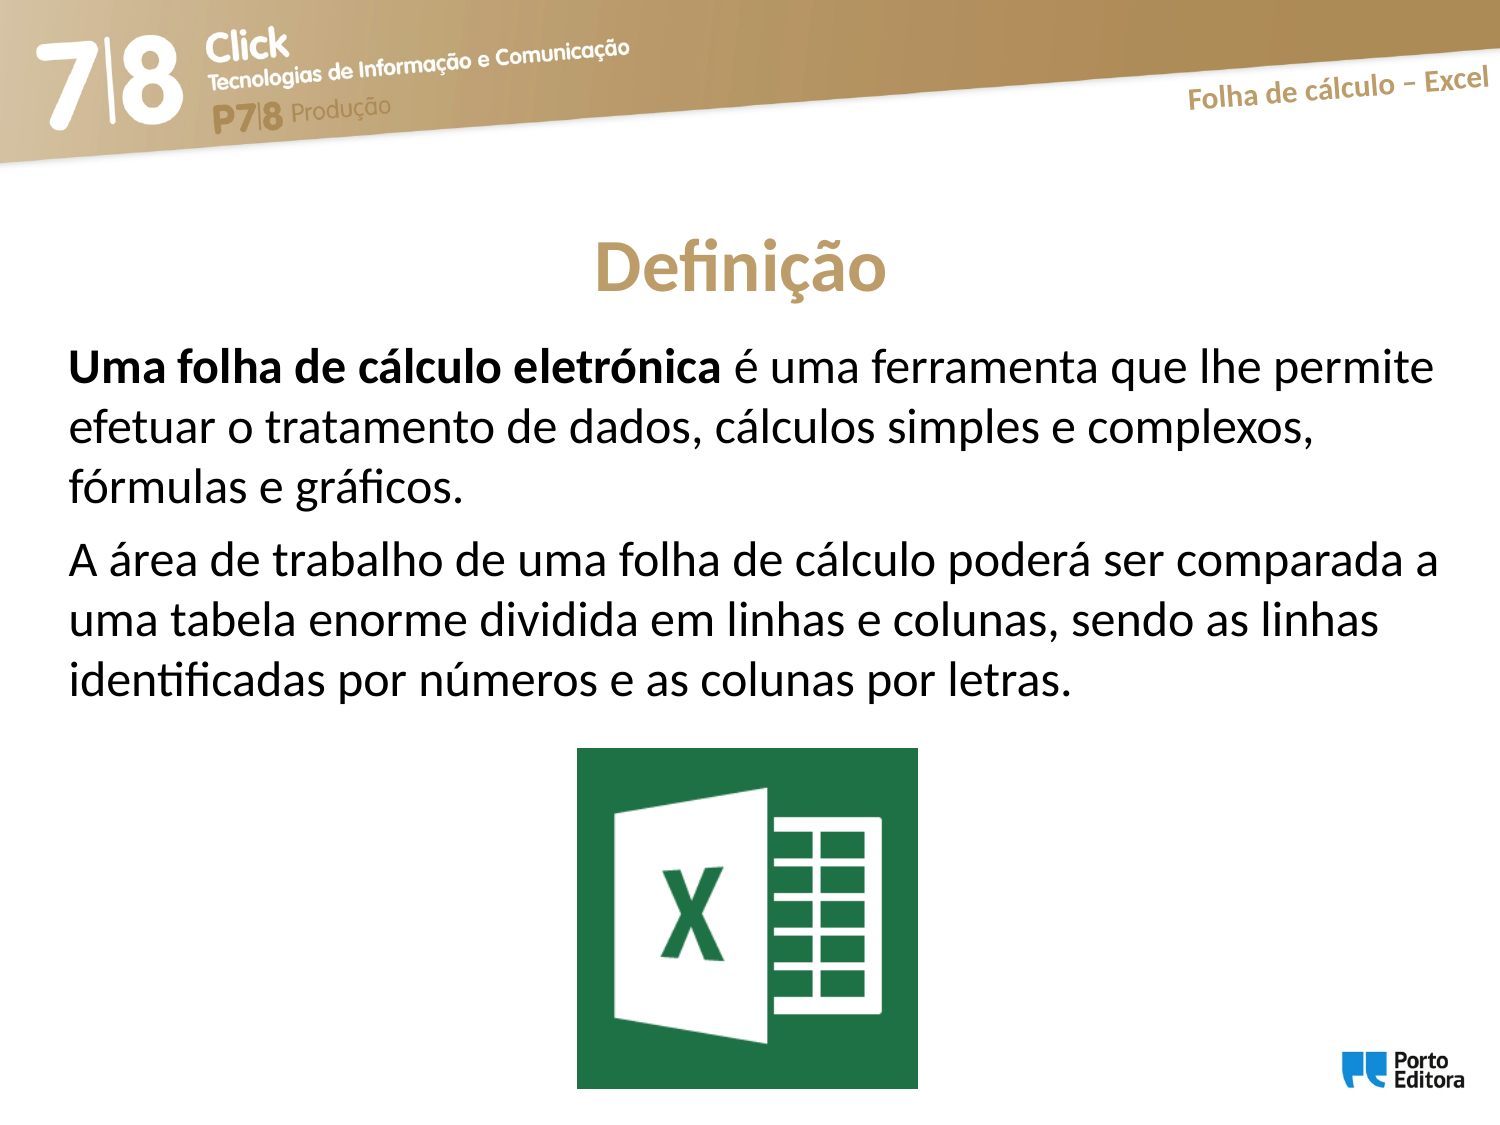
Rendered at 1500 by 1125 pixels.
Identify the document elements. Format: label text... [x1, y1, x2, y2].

text_box Folha de cálculo – Excel [1171, 51, 1500, 177]
text_box Definição [577, 218, 923, 316]
text_box Uma folha de cálculo eletrónica é uma ferramenta que lhe permite efetuar o tratamento de dados, cálculos simples e complexos, fórmulas e gráficos. A área de trabalho de uma folha de cálculo poderá ser comparada a uma tabela enorme dividida em linhas e colunas, sendo as linhas identificadas por números e as colunas por letras. [53, 326, 1479, 791]
picture [0, 0, 1500, 1125]
